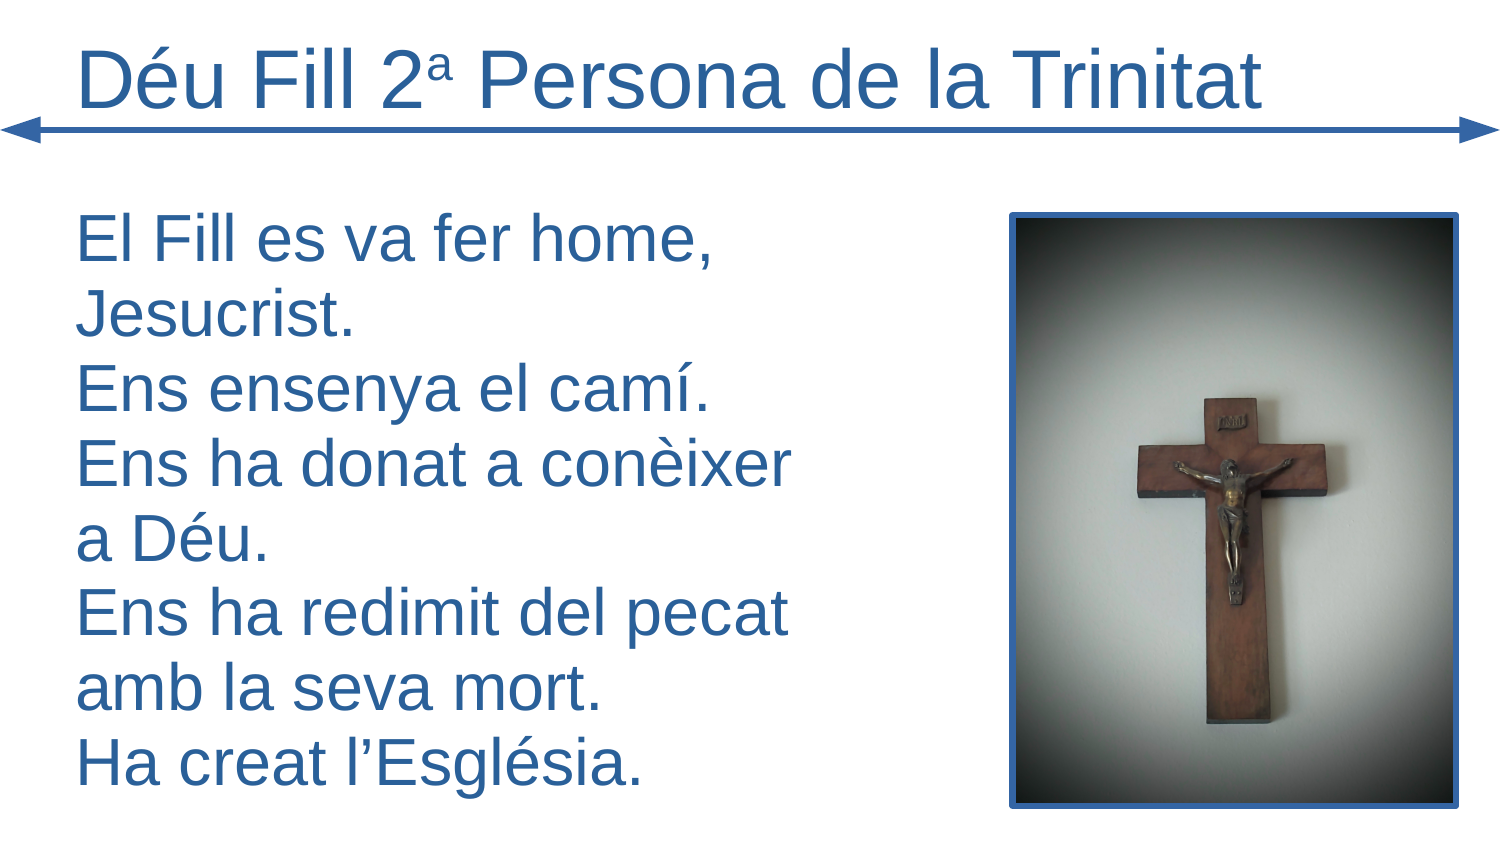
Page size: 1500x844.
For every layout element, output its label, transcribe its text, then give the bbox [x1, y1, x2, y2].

title Déu Fill 2a Persona de la Trinitat El Fill es va fer home, Jesucrist. Ens ensenya el camí. Ens ha donat a conèixer a Déu. Ens ha redimit del pecat amb la seva mort. Ha creat l’Església. [75, 33, 1394, 127]
title Déu Fill 2a Persona de la Trinitat El Fill es va fer home, Jesucrist. Ens ensenya el camí. Ens ha donat a conèixer a Déu. Ens ha redimit del pecat amb la seva mort. Ha creat l’Església. [75, 133, 1394, 803]
picture [1015, 218, 1453, 803]
